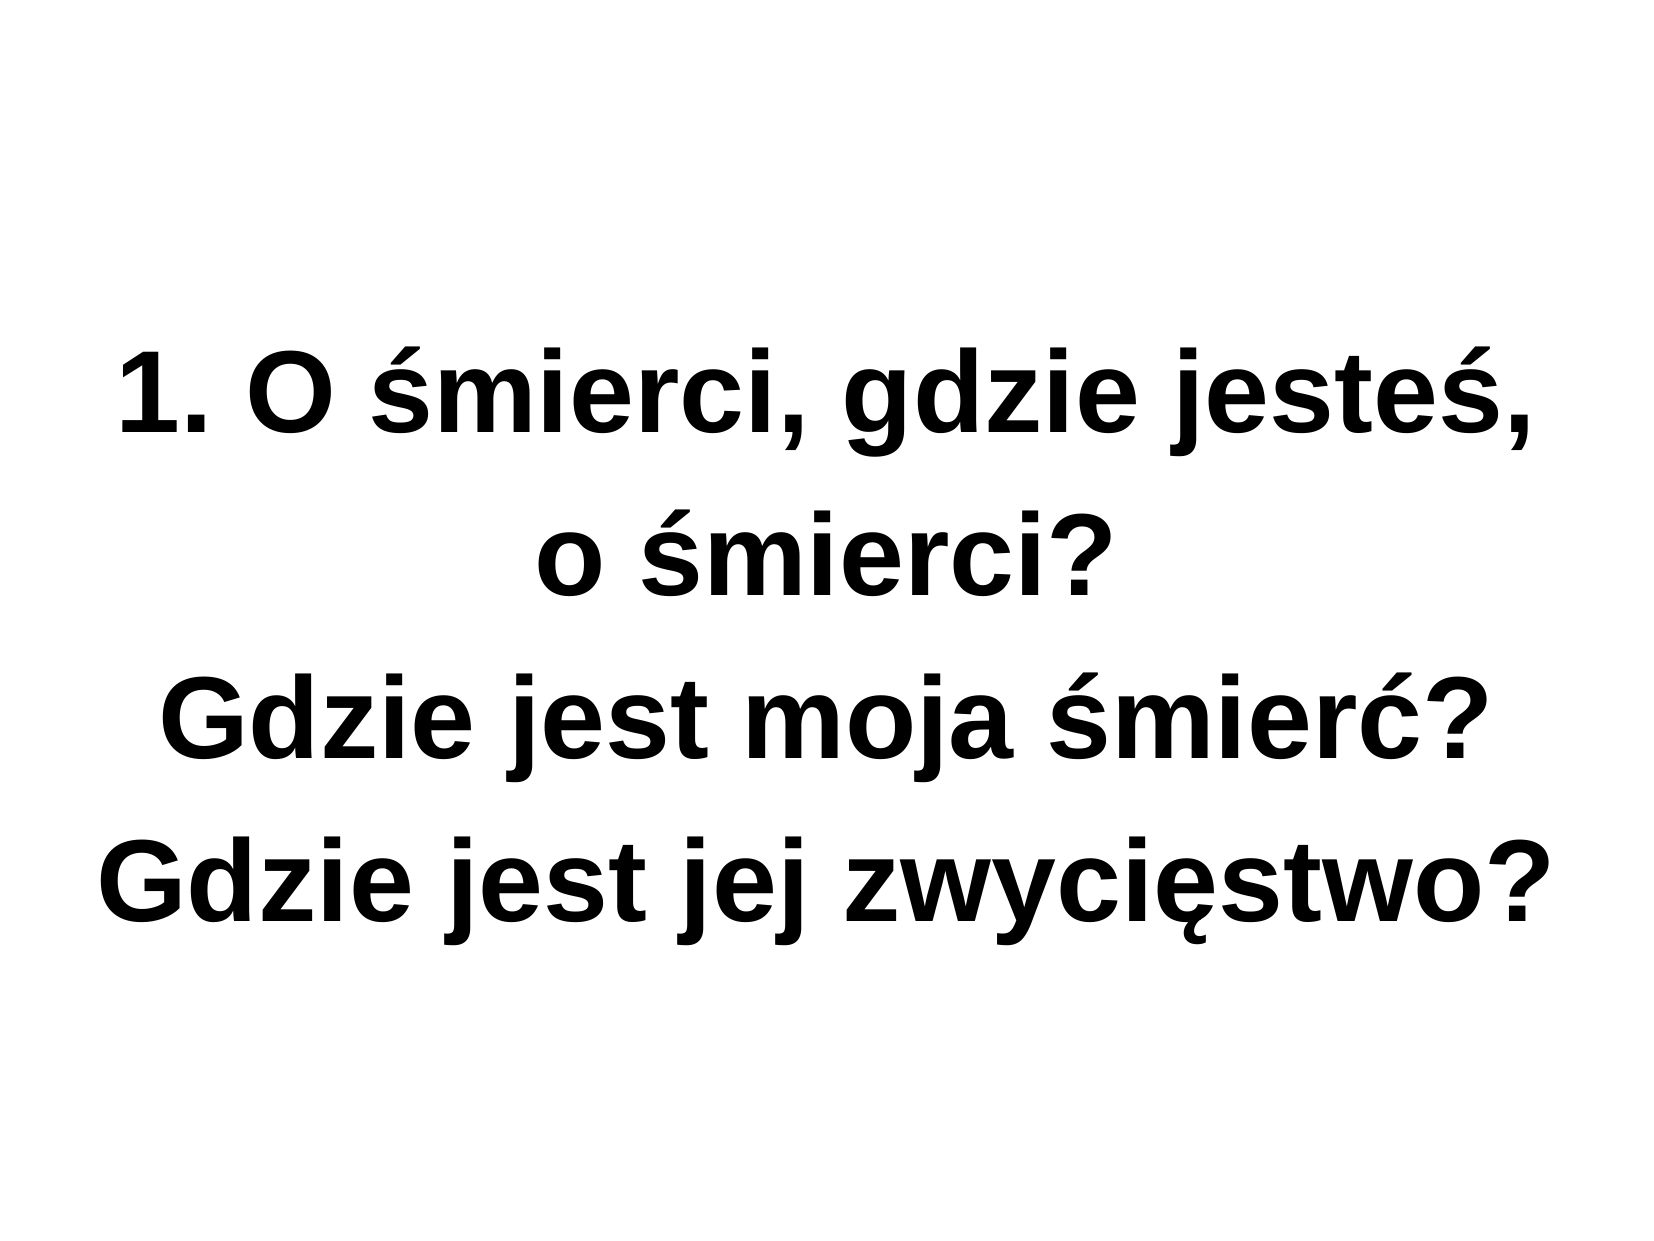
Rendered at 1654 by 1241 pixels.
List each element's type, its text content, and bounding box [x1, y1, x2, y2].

subtitle 1. O śmierci, gdzie jesteś, o śmierci? Gdzie jest moja śmierć? Gdzie jest jej zwycięstwo? [0, 0, 1654, 1241]
